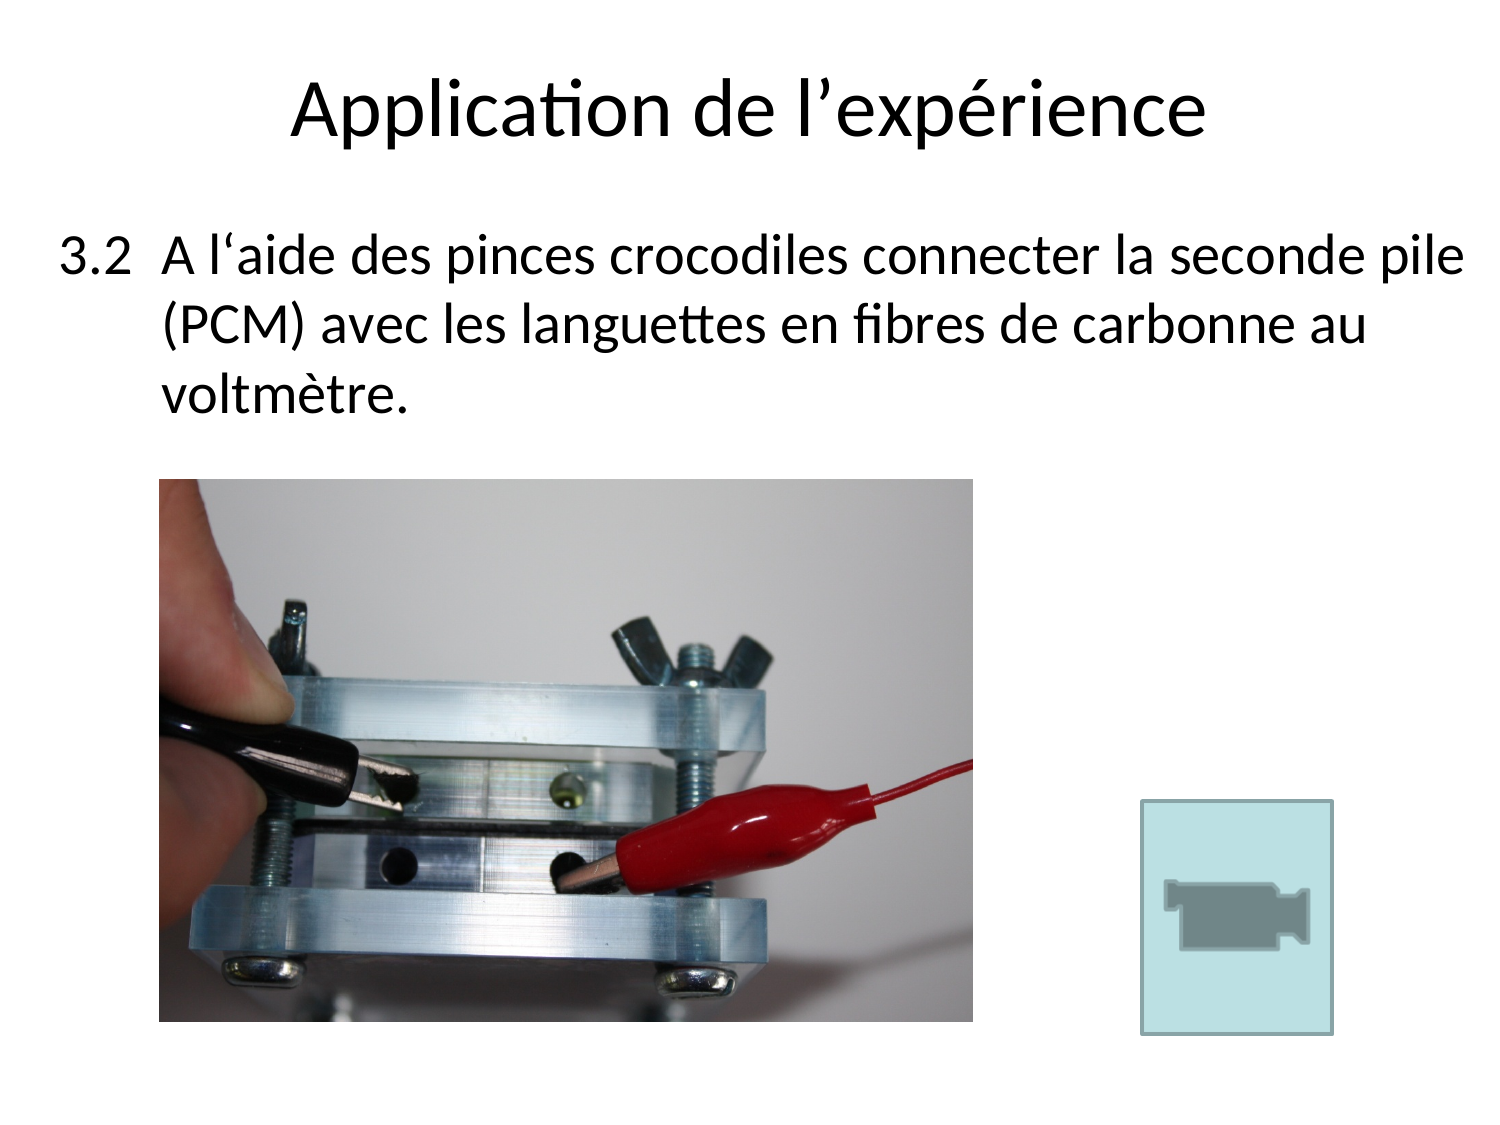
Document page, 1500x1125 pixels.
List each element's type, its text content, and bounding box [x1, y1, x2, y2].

picture [1139, 798, 1335, 1037]
title Application de l’expérience [75, 45, 1426, 161]
picture [159, 479, 973, 1022]
text_box 3.2 A l‘aide des pinces crocodiles connecter la seconde pile (PCM) avec les languettes en fibres de carbonne au voltmètre. [44, 208, 1492, 714]
